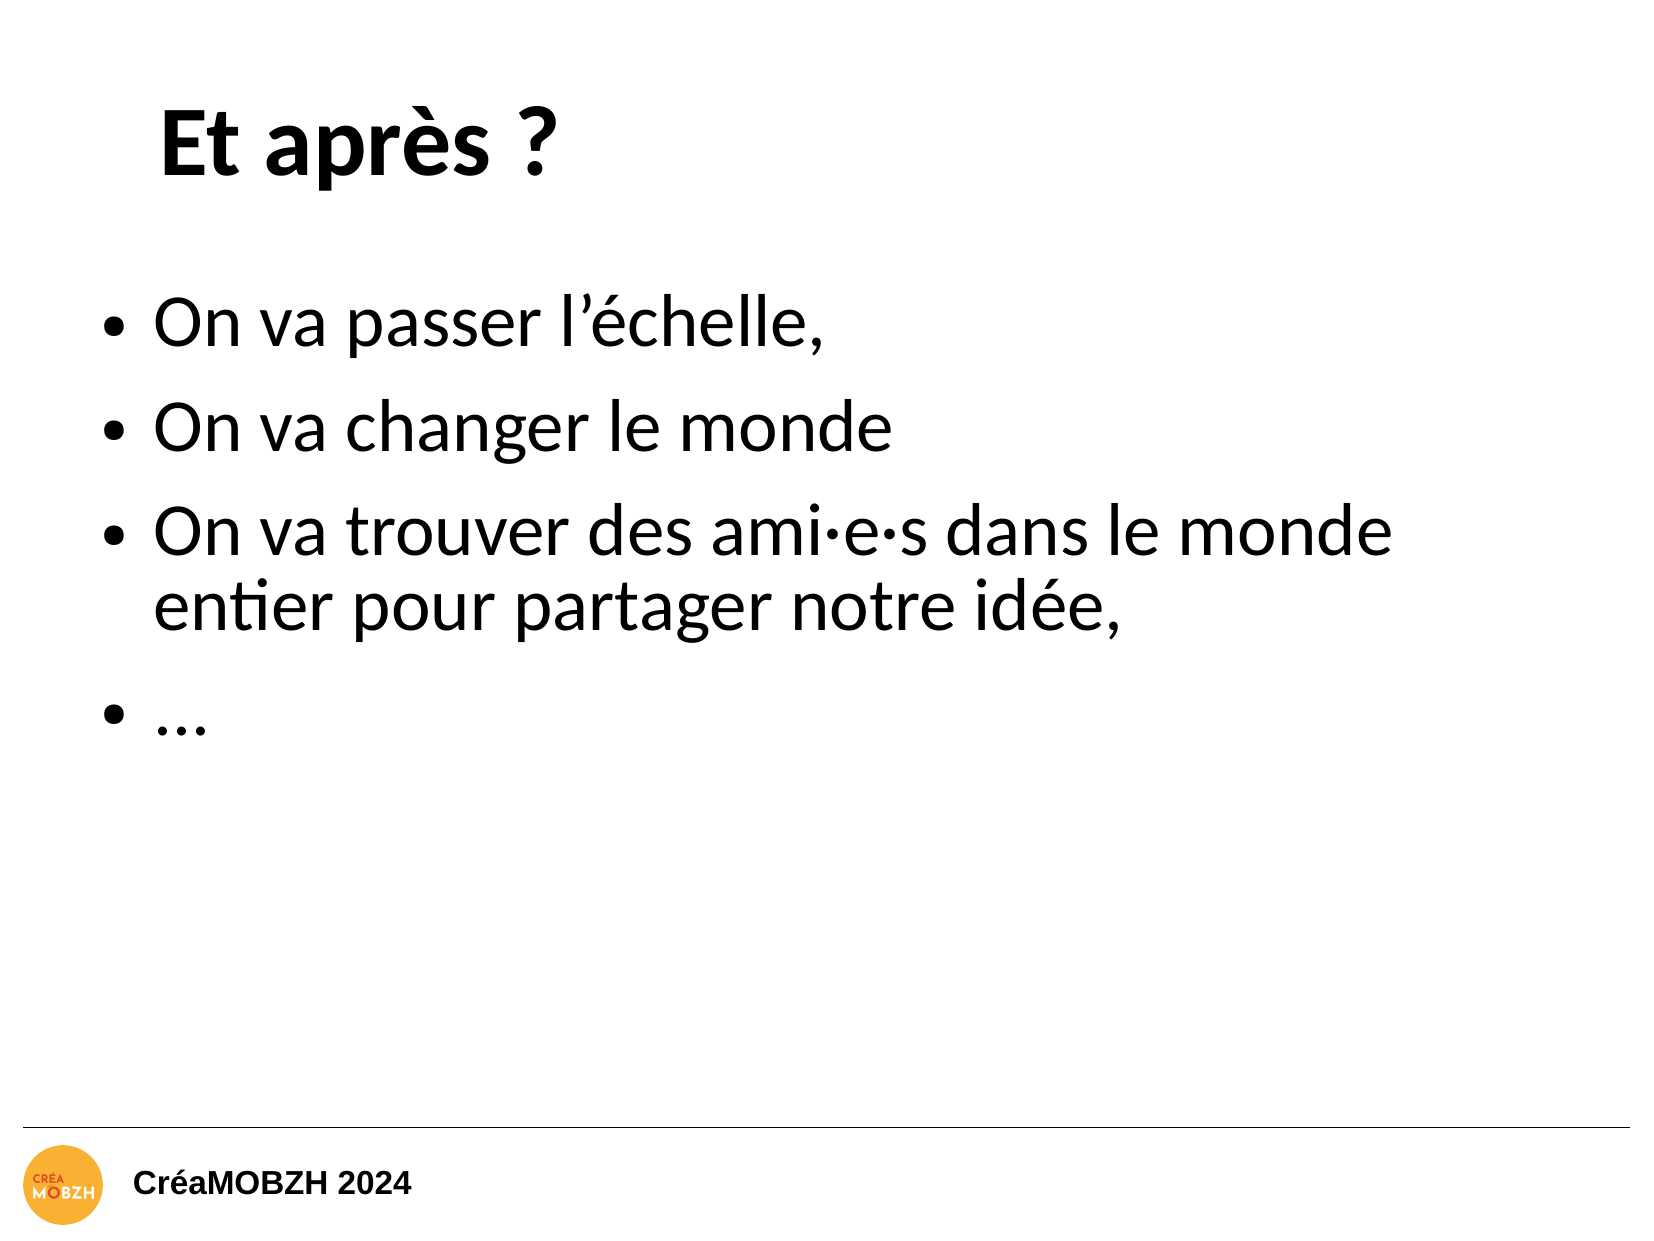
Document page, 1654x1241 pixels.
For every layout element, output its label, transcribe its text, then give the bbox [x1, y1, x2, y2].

list On va passer l’échelle, On va changer le monde On va trouver des ami·e·s dans le monde entier pour partager notre idée, ... [82, 290, 1571, 1028]
title Et après ? [11, 47, 1347, 255]
text_box CréaMOBZH 2024 [118, 1157, 1040, 1241]
picture [23, 1145, 103, 1225]
